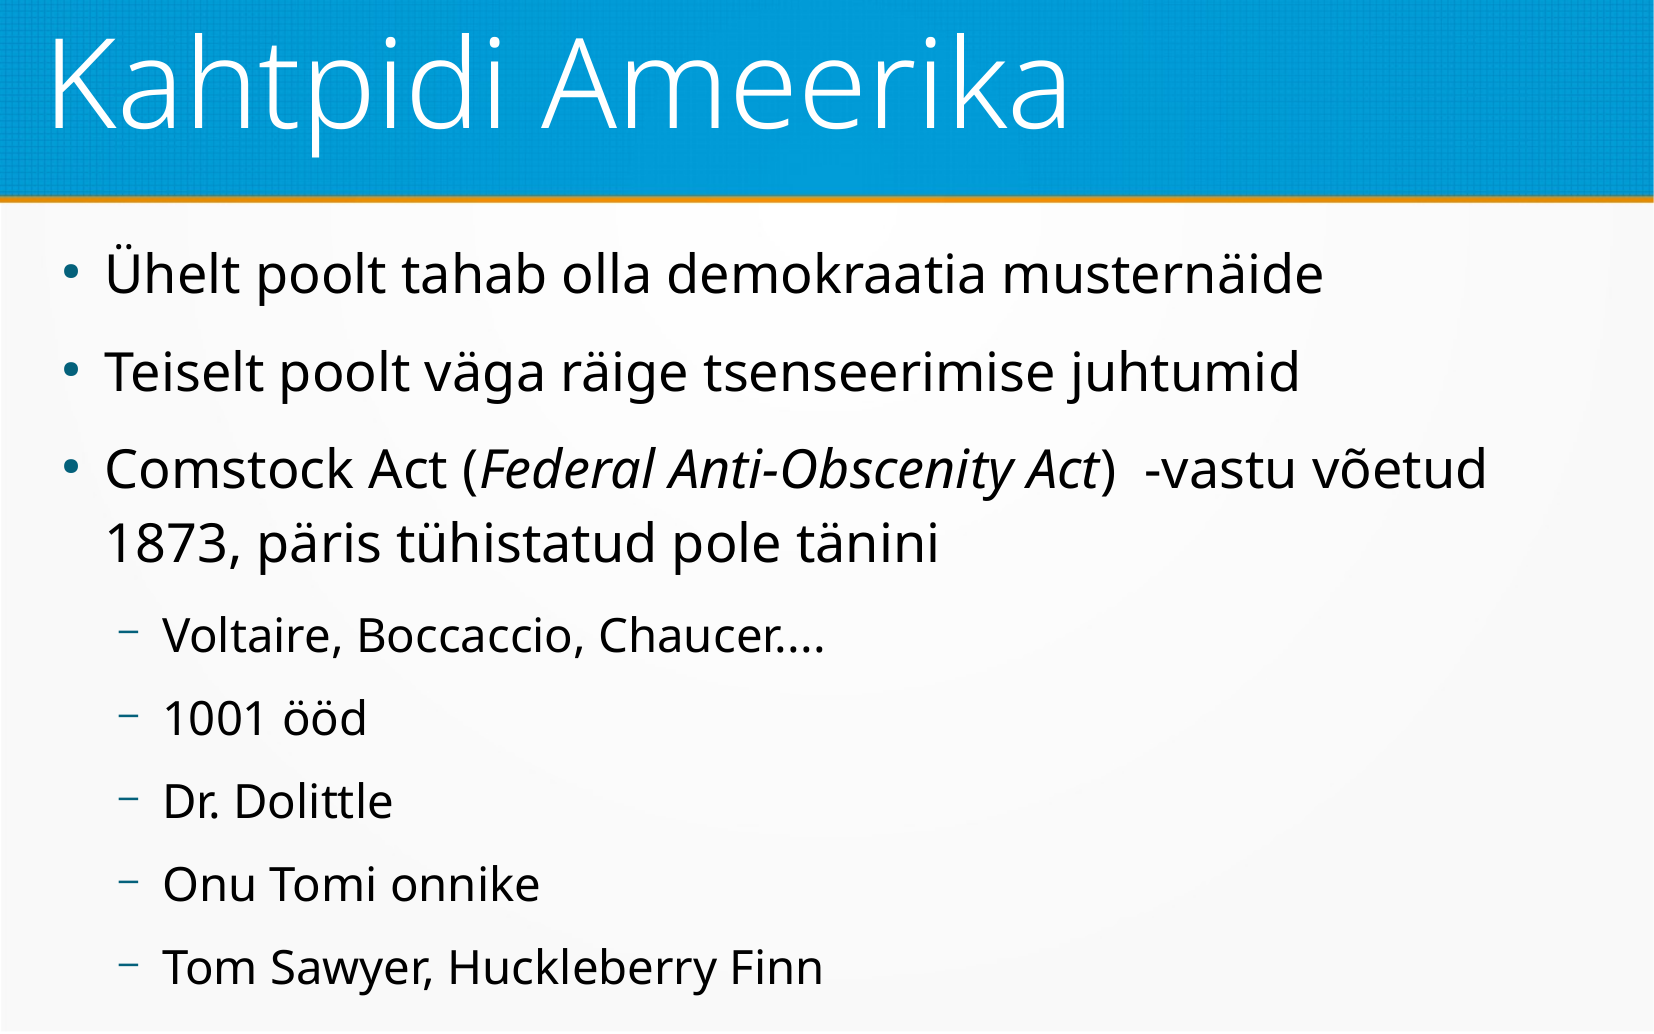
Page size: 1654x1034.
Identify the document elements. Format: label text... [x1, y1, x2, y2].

picture [0, 195, 1654, 1034]
list Ühelt poolt tahab olla demokraatia musternäide Teiselt poolt väga räige tsenseerimise juhtumid Comstock Act (Federal Anti-Obscenity Act) -vastu võetud 1873, päris tühistatud pole tänini Voltaire, Boccaccio, Chaucer.... 1001 ööd Dr. Dolittle Onu Tomi onnike Tom Sawyer, Huckleberry Finn [47, 236, 1607, 1002]
title Kahtpidi Ameerika [43, 0, 1619, 166]
